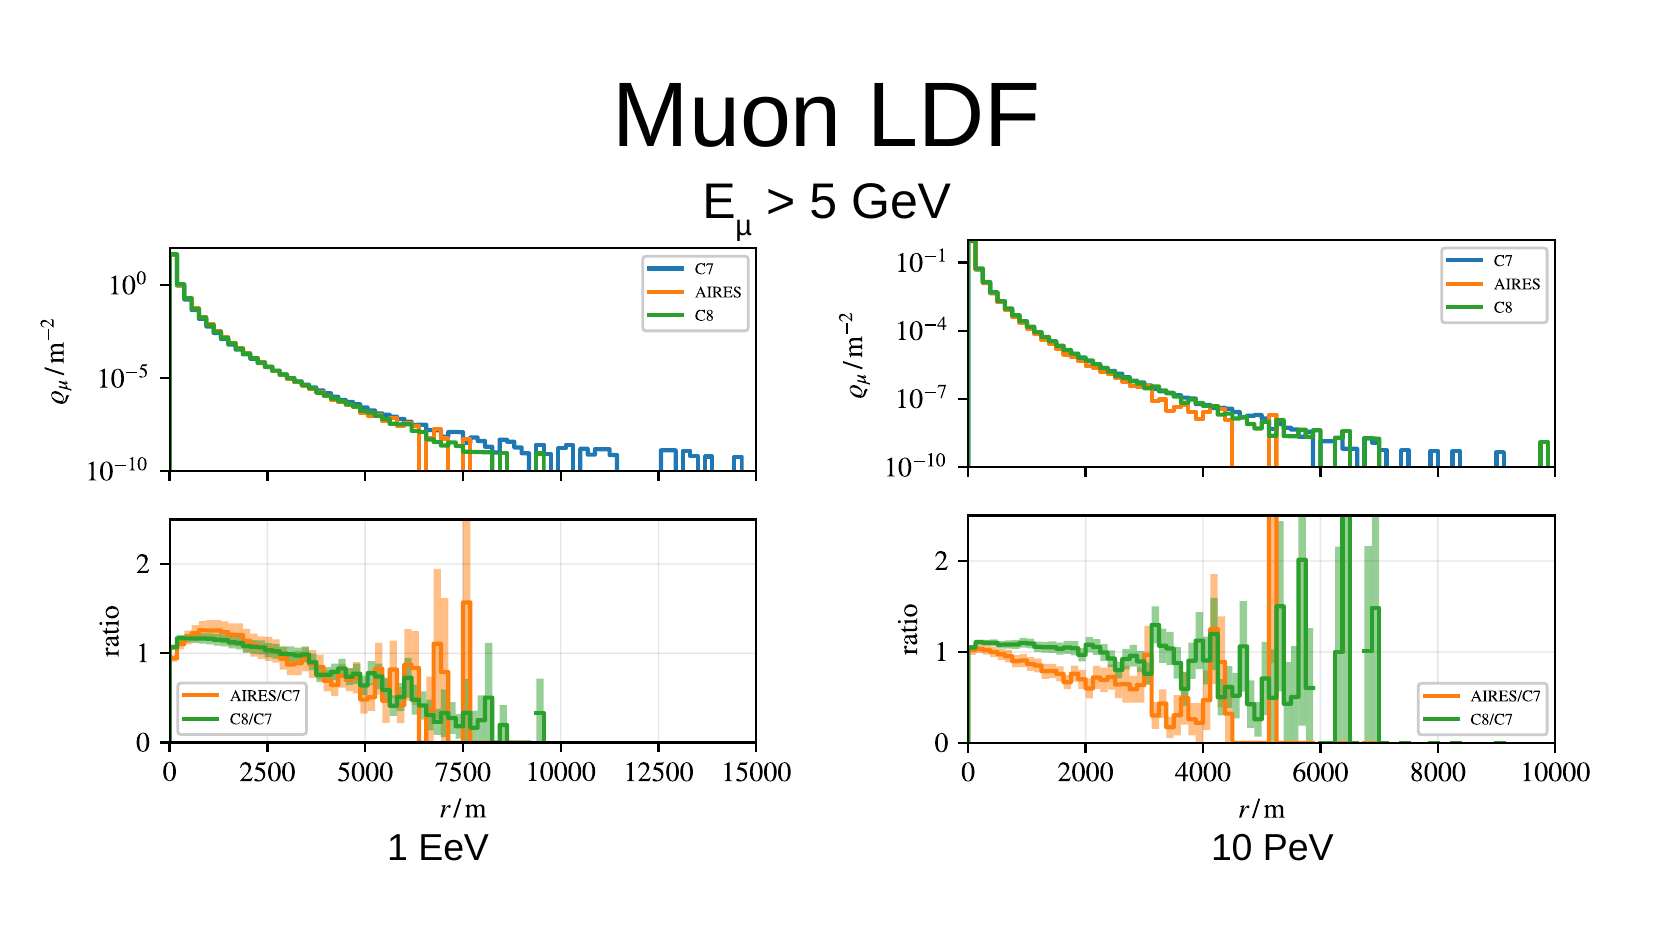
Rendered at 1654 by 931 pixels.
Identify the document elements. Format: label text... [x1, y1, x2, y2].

picture [11, 206, 1623, 857]
text_box 10 PeV [1196, 818, 1349, 876]
text_box 1 EeV [372, 818, 504, 876]
title Muon LDF [82, 37, 1571, 193]
text_box Eµ > 5 GeV [687, 166, 967, 249]
